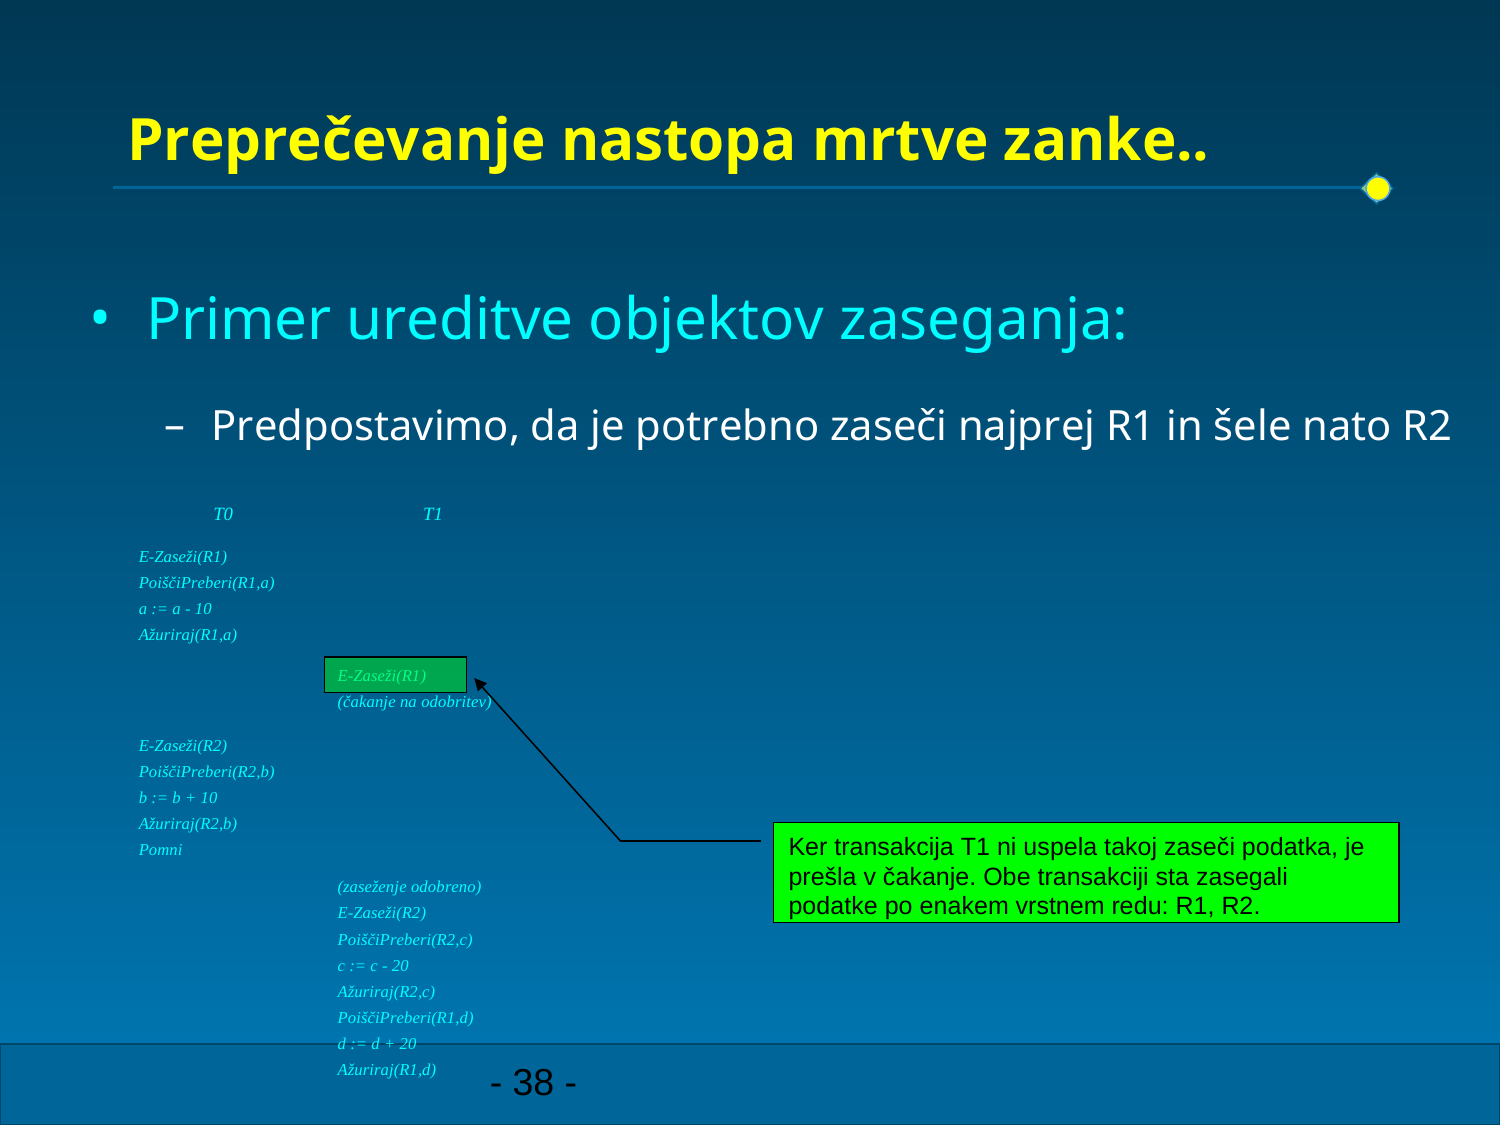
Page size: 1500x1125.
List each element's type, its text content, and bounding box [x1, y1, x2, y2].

text_box Ker transakcija T1 ni uspela takoj zaseči podatka, je prešla v čakanje. Obe transakciji sta zasegali podatke po enakem vrstnem redu: R1, R2. [774, 822, 1399, 922]
table_cell E-Zaseži(R1) (čakanje na odobritev) [323, 655, 543, 725]
table_cell [124, 867, 323, 1086]
table_cell [323, 725, 543, 867]
title Preprečevanje nastopa mrtve zanke.. [112, 94, 1388, 181]
table_cell [323, 536, 543, 655]
table_cell E-Zaseži(R1) PoiščiPreberi(R1,a) a := a - 10 Ažuriraj(R1,a) [124, 536, 323, 655]
table_cell (zaseženje odobreno) E-Zaseži(R2) PoiščiPreberi(R2,c) c := c - 20 Ažuriraj(R2,c) PoiščiPreberi(R1,d) d := d + 20 Ažuriraj(R1,d) [323, 867, 543, 1086]
table_cell E-Zaseži(R2) PoiščiPreberi(R2,b) b := b + 10 Ažuriraj(R2,b) Pomni [124, 725, 323, 867]
table_header T0 [124, 492, 323, 536]
table_cell [518, 725, 543, 753]
list Primer ureditve objektov zaseganja: Predpostavimo, da je potrebno zaseči najprej R1 in šele nato R2 [75, 231, 1500, 457]
table_header T1 [323, 492, 543, 536]
table_cell [124, 655, 323, 725]
text_box [324, 656, 467, 693]
